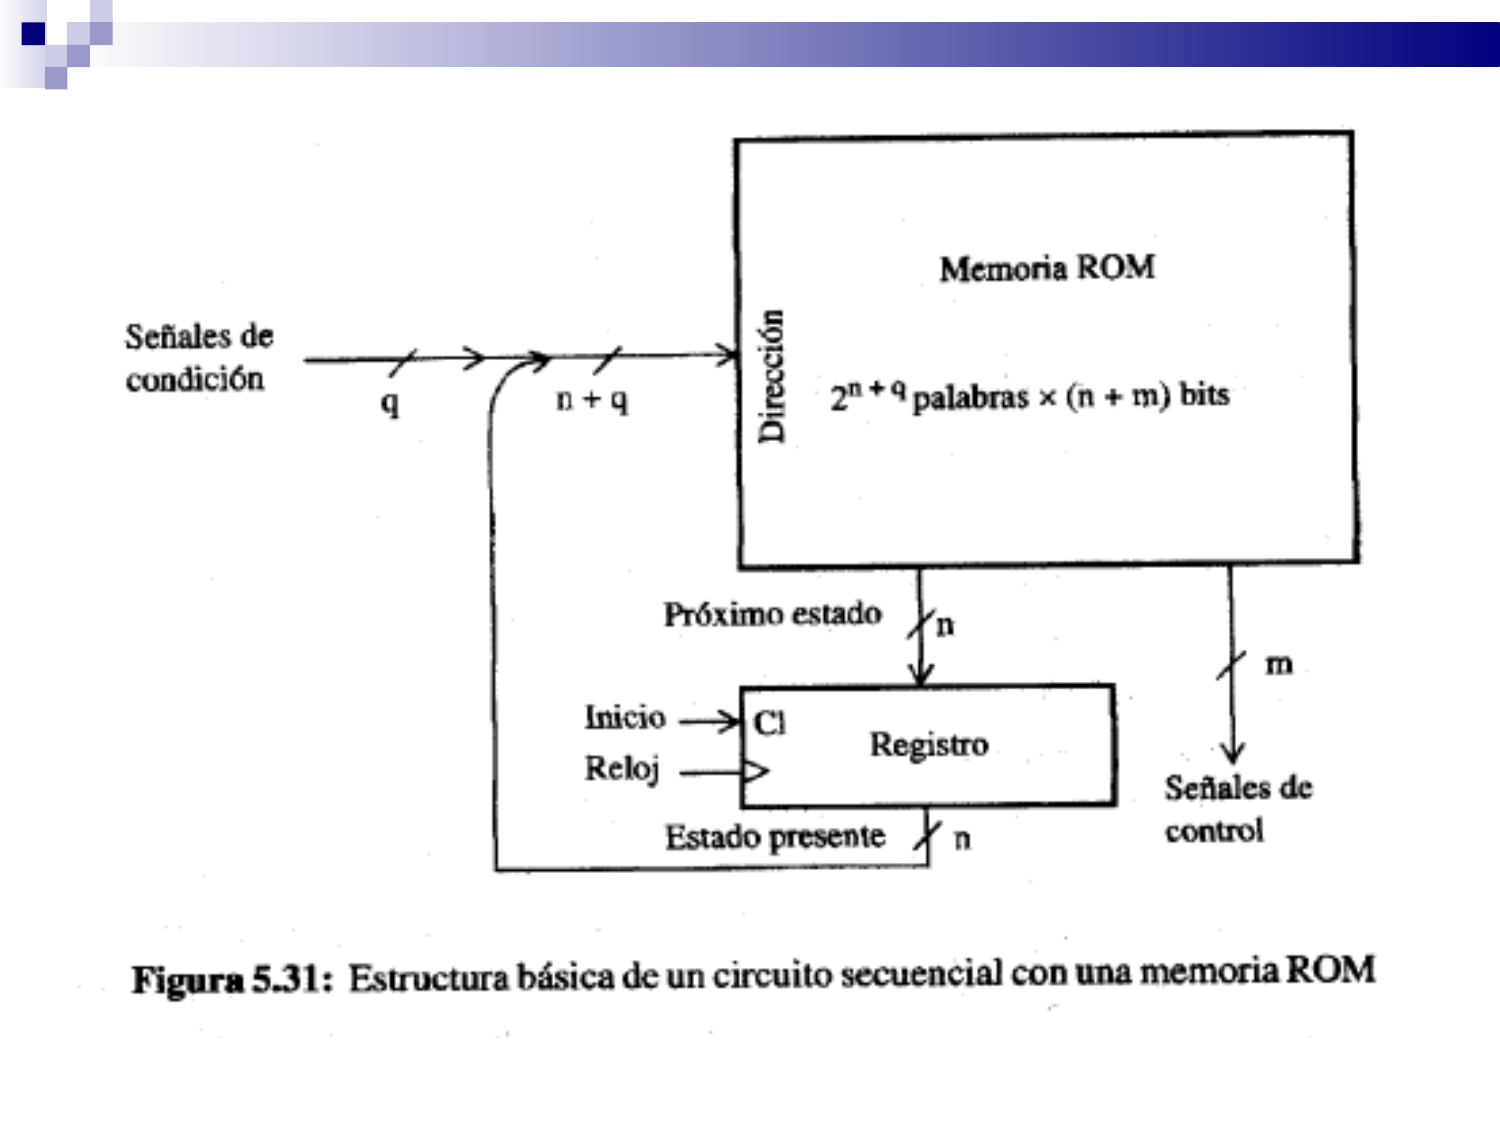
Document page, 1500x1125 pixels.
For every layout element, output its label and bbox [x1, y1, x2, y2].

picture [76, 101, 1412, 1038]
